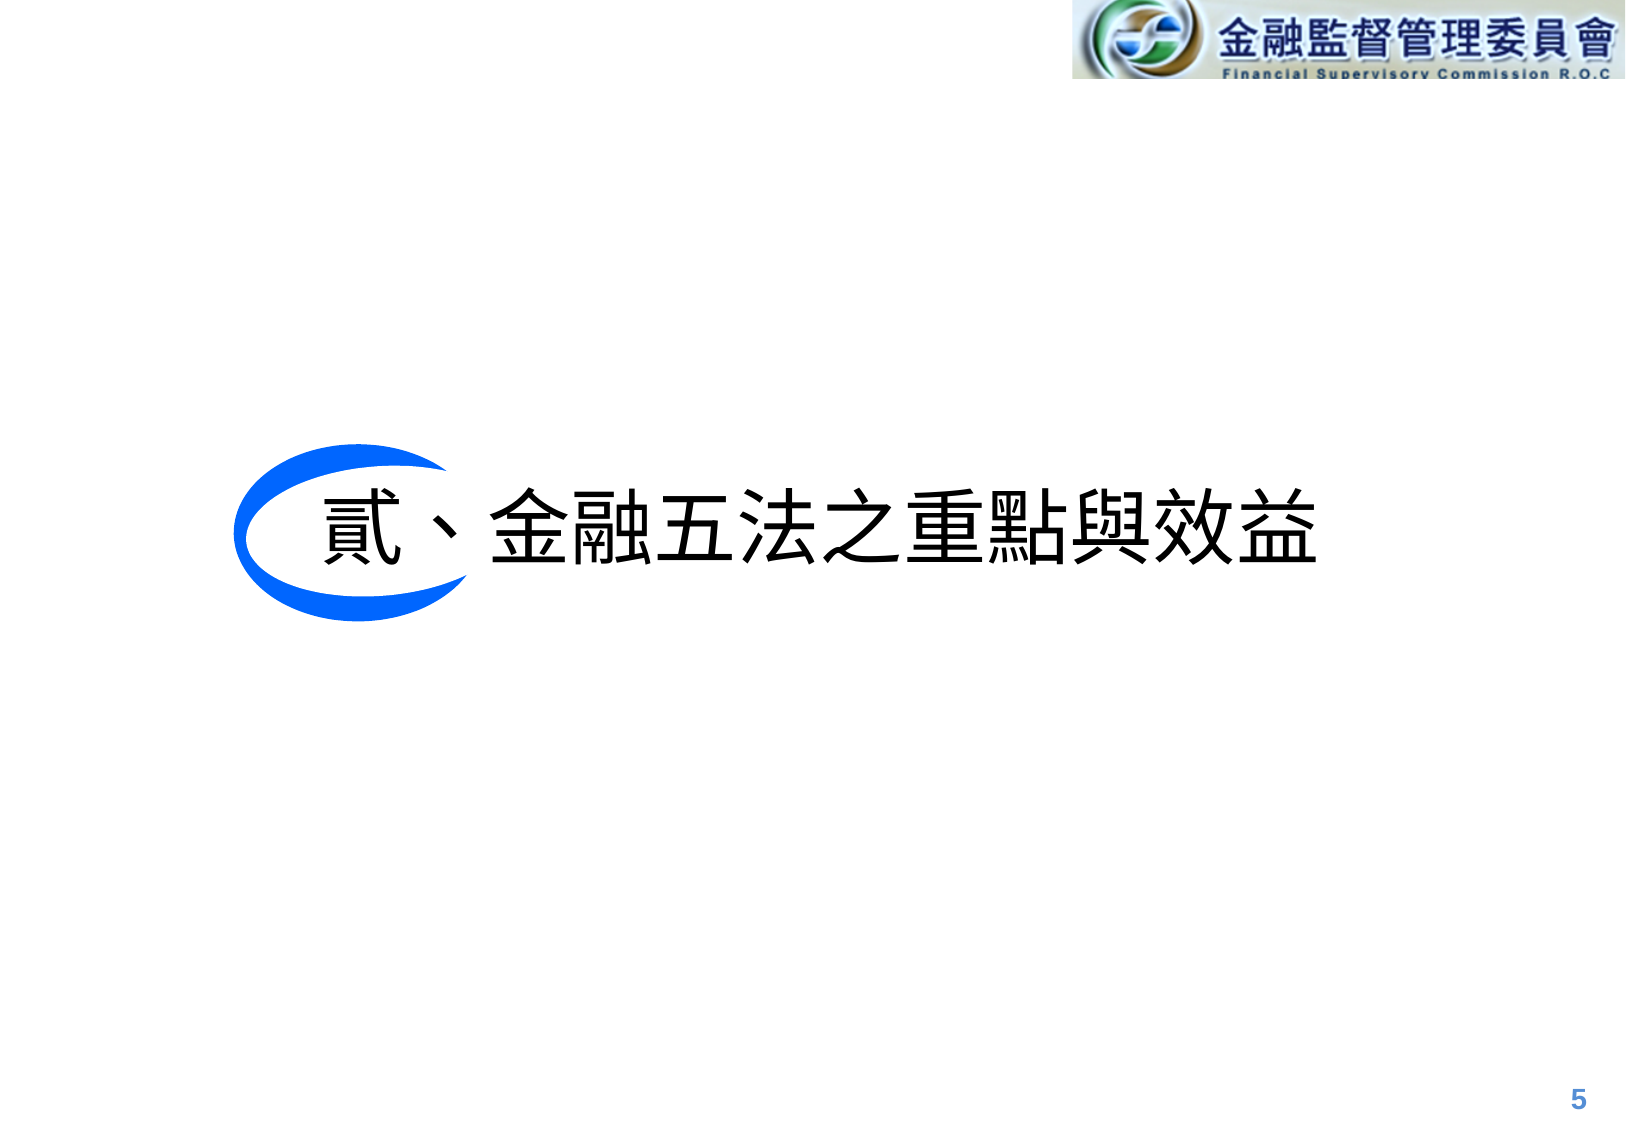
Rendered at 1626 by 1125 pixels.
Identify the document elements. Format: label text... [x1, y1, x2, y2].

text_box 5 [1533, 1071, 1625, 1125]
text_box [233, 444, 460, 622]
text_box 貳、金融五法之重點與效益 [306, 468, 1440, 583]
